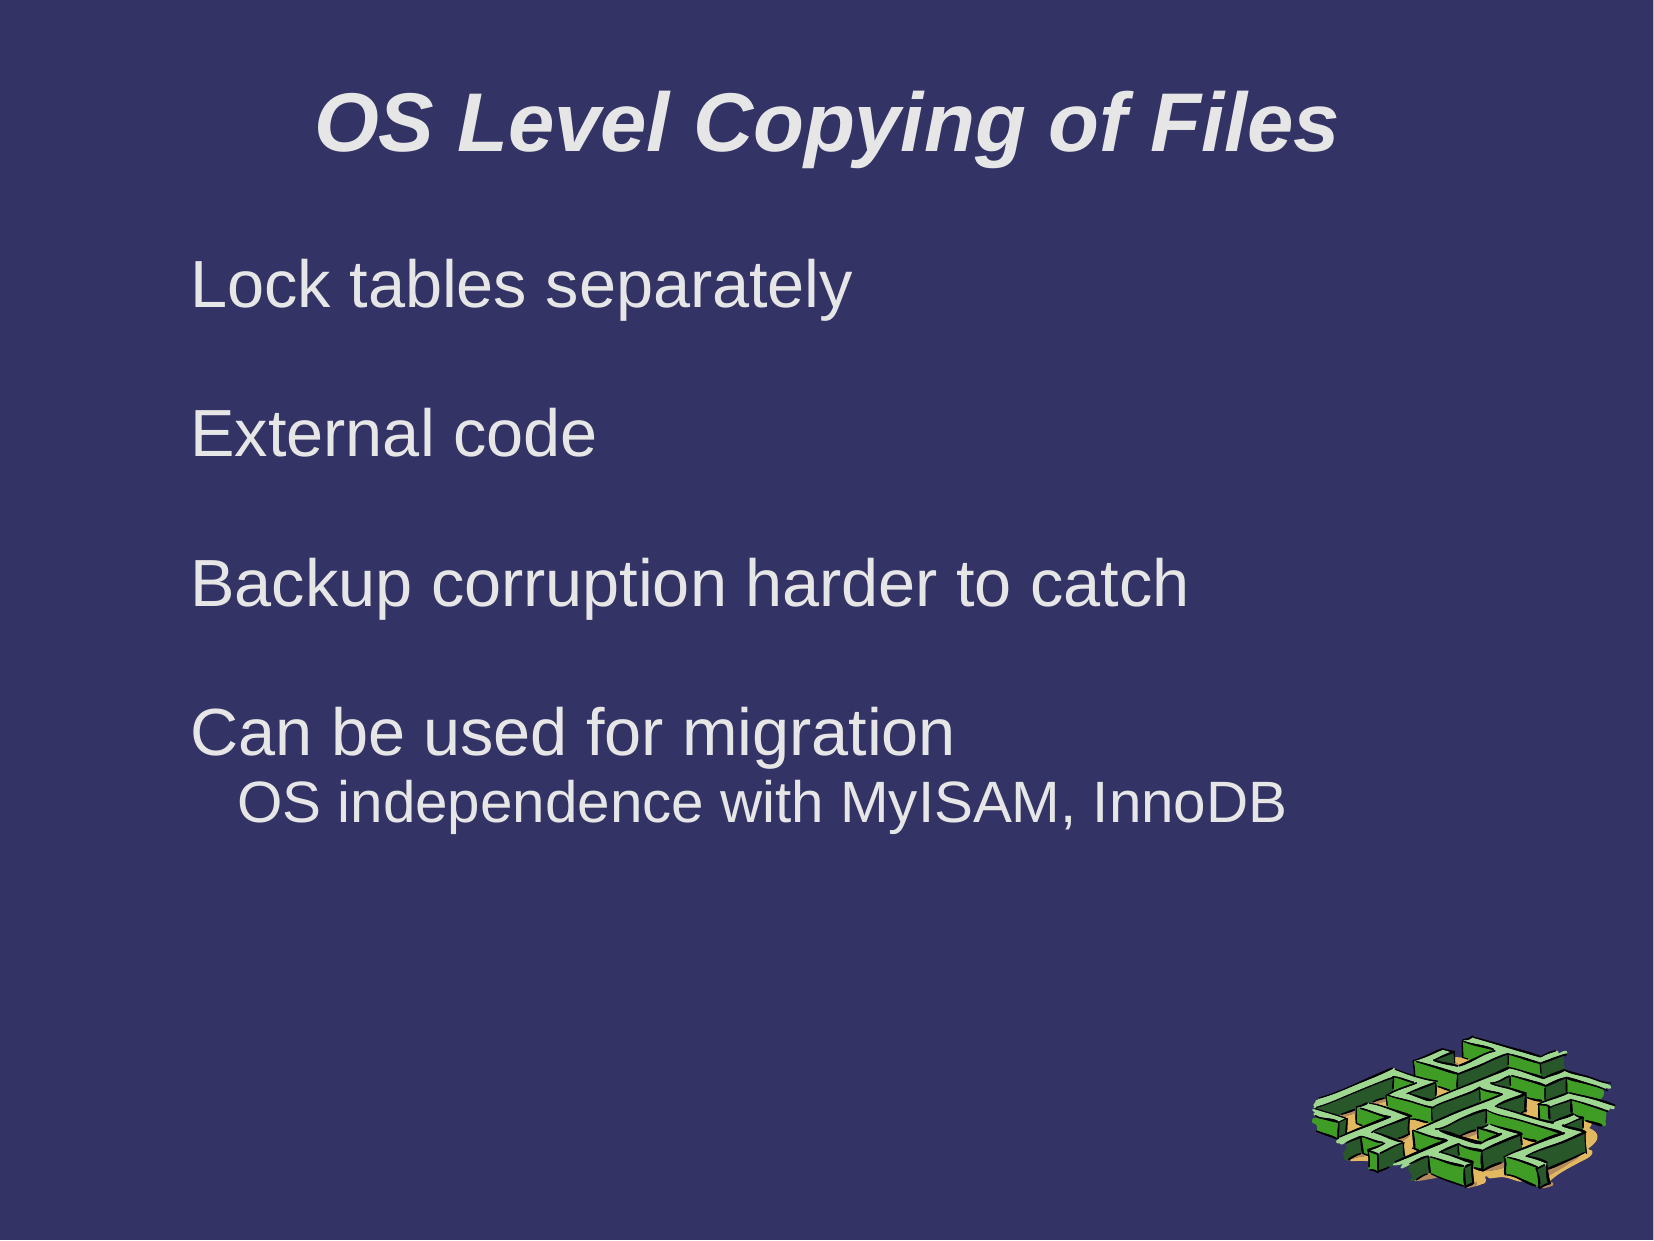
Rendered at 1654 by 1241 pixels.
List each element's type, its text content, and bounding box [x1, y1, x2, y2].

title OS Level Copying of Files [121, 19, 1534, 227]
list Lock tables separately External code Backup corruption harder to catch Can be used for migration OS independence with MyISAM, InnoDB [178, 246, 1570, 1029]
